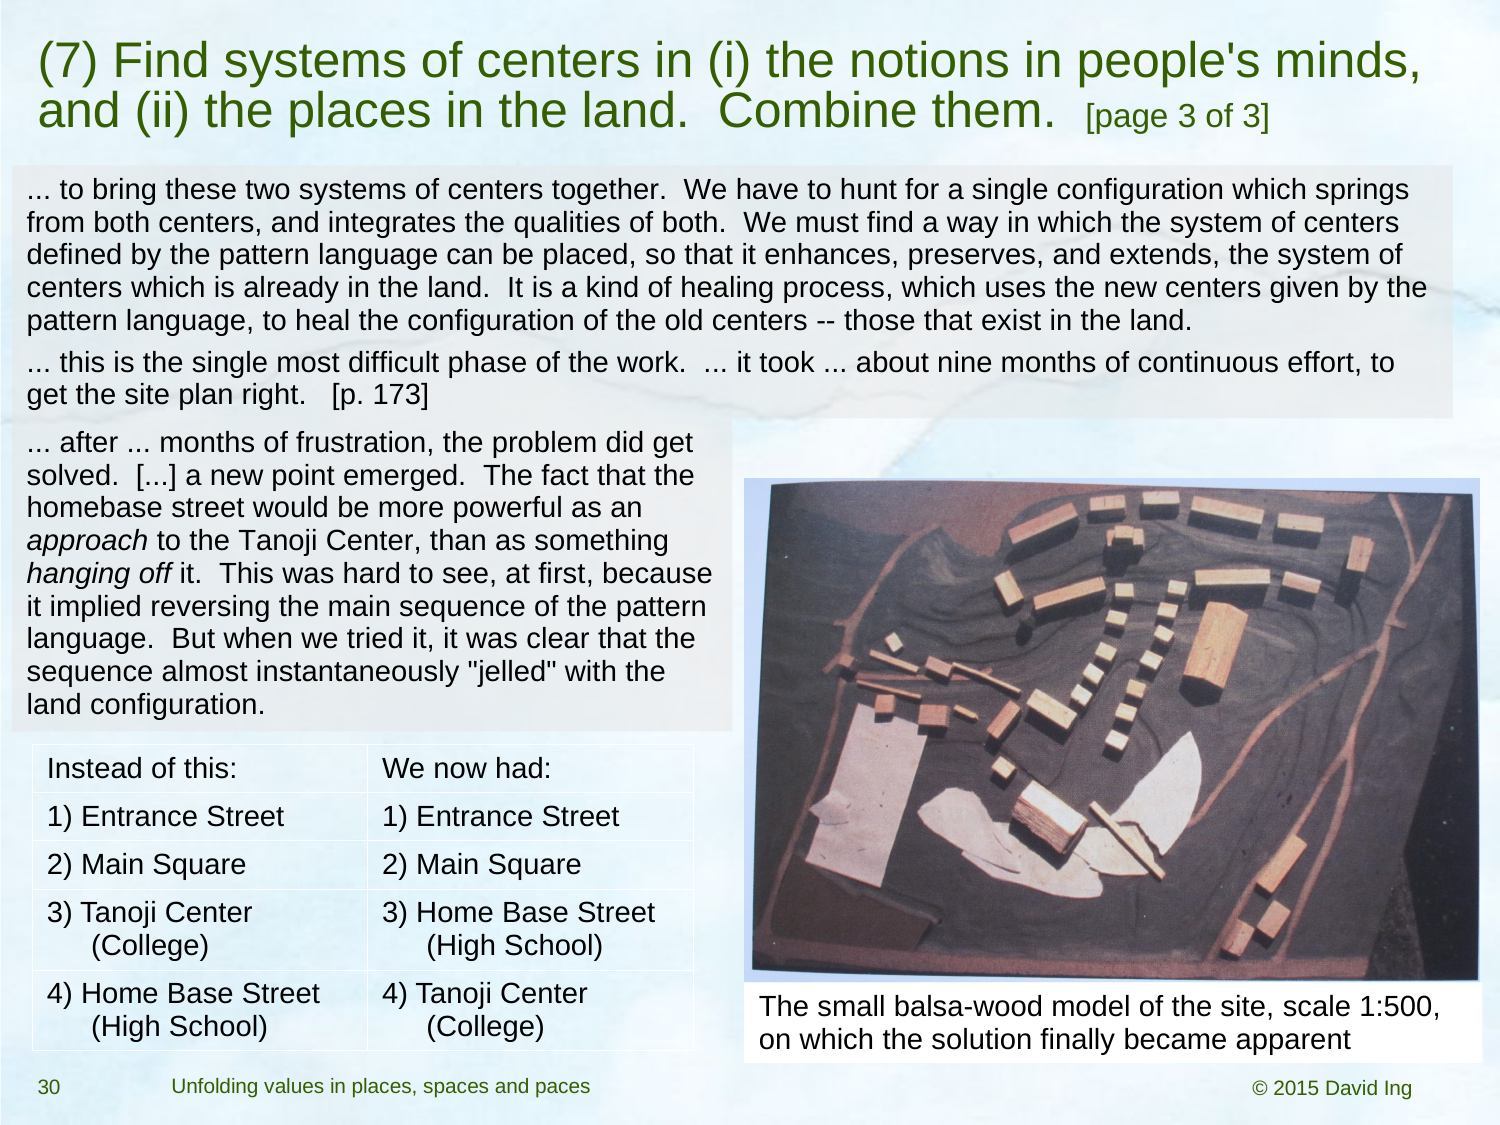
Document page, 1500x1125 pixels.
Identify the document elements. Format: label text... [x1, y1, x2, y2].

title (7) Find systems of centers in (i) the notions in people's minds, and (ii) the places in the land. Combine them. [page 3 of 3] [37, 37, 1463, 236]
table_cell 4) Tanoji Center (College) [368, 971, 693, 1050]
text_box The small balsa-wood model of the site, scale 1:500, on which the solution finally became apparent [744, 982, 1483, 1063]
table_header We now had: [368, 745, 693, 792]
text_box ... after ... months of frustration, the problem did get solved. [...] a new point emerged. The fact that the homebase street would be more powerful as an approach to the Tanoji Center, than as something hanging off it. This was hard to see, at first, because it implied reversing the main sequence of the pattern language. But when we tried it, it was clear that the sequence almost instantaneously "jelled" with the land configuration. [11, 418, 733, 732]
table_cell 1) Entrance Street [368, 793, 693, 840]
table_cell 3) Home Base Street (High School) [368, 890, 693, 970]
table_cell 1) Entrance Street [33, 793, 367, 840]
table_cell 2) Main Square [33, 841, 367, 889]
table_cell 4) Home Base Street (High School) [33, 971, 367, 1050]
table_cell 2) Main Square [368, 841, 693, 889]
picture [0, 0, 1500, 1125]
table_header Instead of this: [33, 745, 367, 792]
text_box ... to bring these two systems of centers together. We have to hunt for a single configuration which springs from both centers, and integrates the qualities of both. We must find a way in which the system of centers defined by the pattern language can be placed, so that it enhances, preserves, and extends, the system of centers which is already in the land. It is a kind of healing process, which uses the new centers given by the pattern language, to heal the configuration of the old centers -- those that exist in the land. ... this is the single most difficult phase of the work. ... it took ... about nine months of continuous effort, to get the site plan right. [p. 173] [11, 165, 1453, 419]
table_cell 3) Tanoji Center (College) [33, 890, 367, 970]
